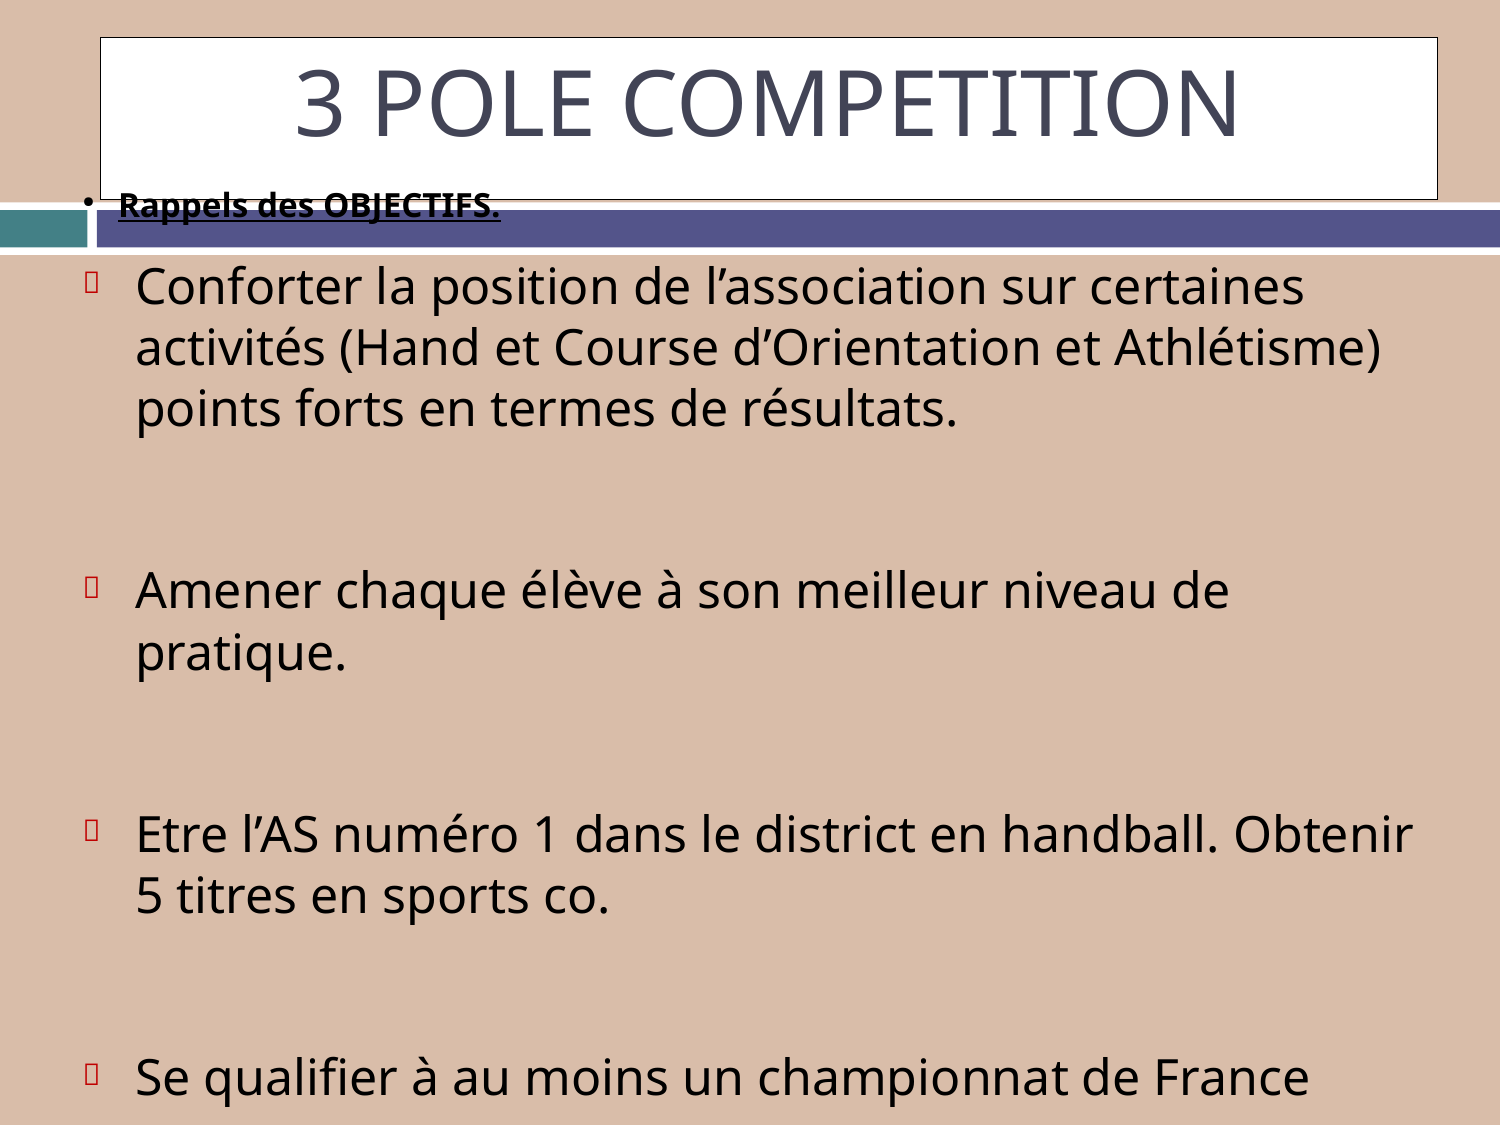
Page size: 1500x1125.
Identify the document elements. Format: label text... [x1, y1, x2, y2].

title 3 POLE COMPETITION [100, 37, 1438, 200]
subtitle Rappels des OBJECTIFS. Conforter la position de l’association sur certaines activités (Hand et Course d’Orientation et Athlétisme) points forts en termes de résultats. Amener chaque élève à son meilleur niveau de pratique. Etre l’AS numéro 1 dans le district en handball. Obtenir 5 titres en sports co. Se qualifier à au moins un championnat de France [82, 236, 1421, 1125]
